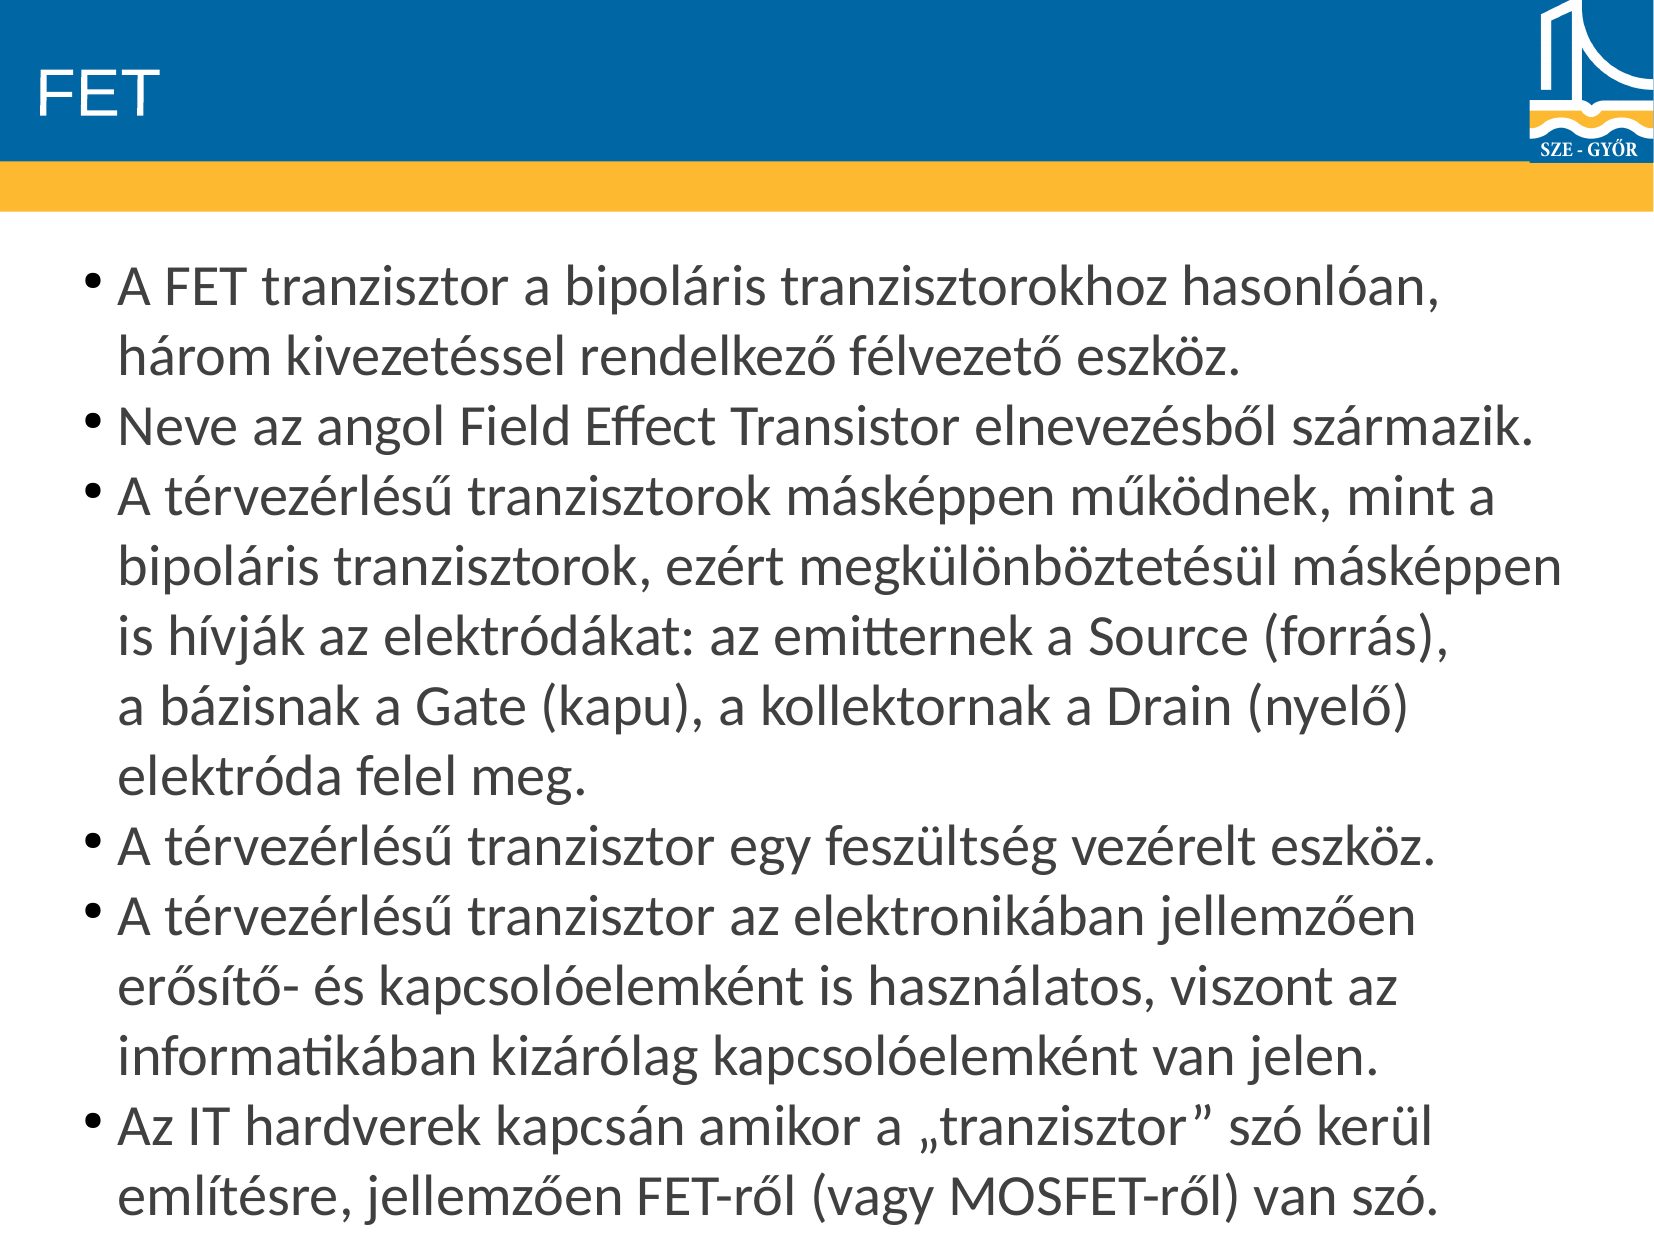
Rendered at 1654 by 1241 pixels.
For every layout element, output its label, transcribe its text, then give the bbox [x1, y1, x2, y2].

picture [1529, 0, 1654, 163]
text_box A FET tranzisztor a bipoláris tranzisztorokhoz hasonlóan, három kivezetéssel rendelkező félvezető eszköz. Neve az angol Field Effect Transistor elnevezésből származik. A térvezérlésű tranzisztorok másképpen működnek, mint a bipoláris tranzisztorok, ezért megkülönböztetésül másképpen is hívják az elektródákat: az emitternek a Source (forrás), a bázisnak a Gate (kapu), a kollektornak a Drain (nyelő) elektróda felel meg. A térvezérlésű tranzisztor egy feszültség vezérelt eszköz. A térvezérlésű tranzisztor az elektronikában jellemzően erősítő- és kapcsolóelemként is használatos, viszont az informatikában kizárólag kapcsolóelemként van jelen. Az IT hardverek kapcsán amikor a „tranzisztor” szó kerül említésre, jellemzően FET-ről (vagy MOSFET-ről) van szó. [82, 247, 1571, 1198]
text_box FET [34, 48, 1524, 144]
